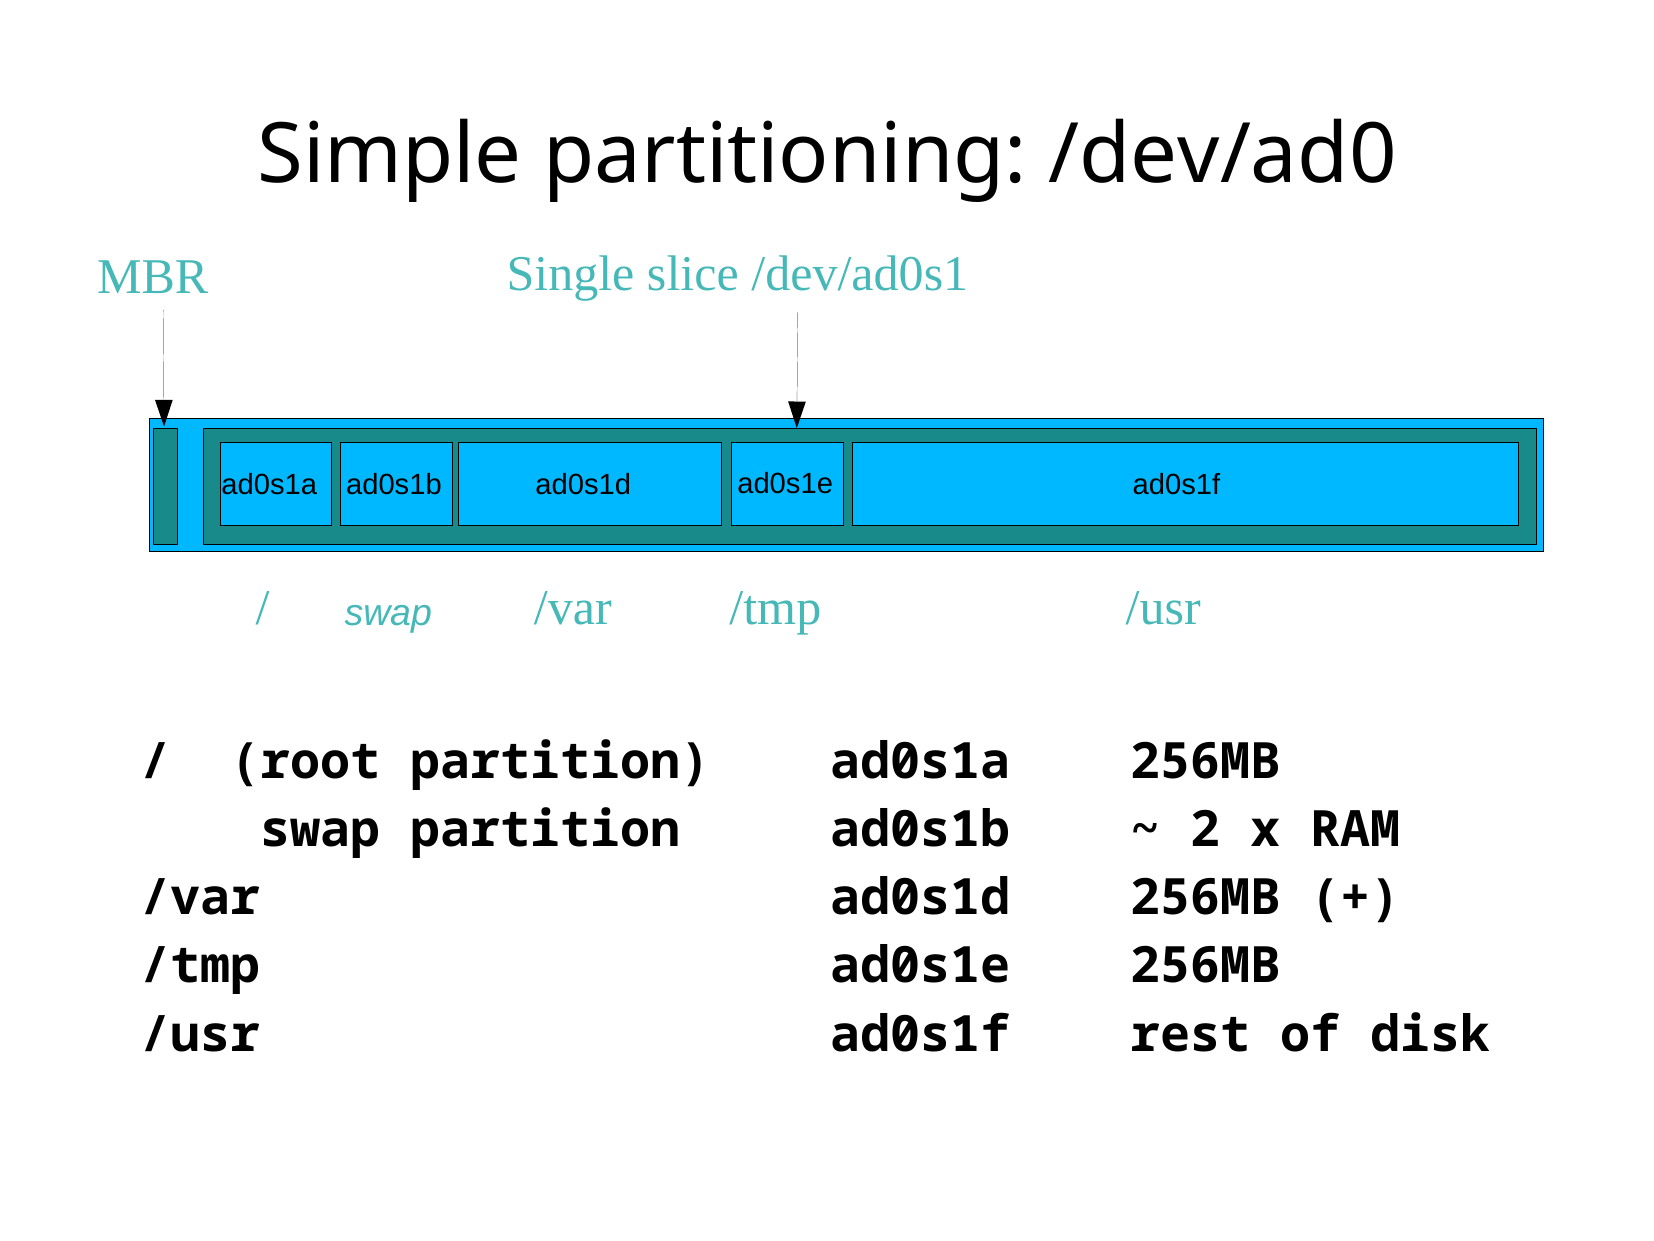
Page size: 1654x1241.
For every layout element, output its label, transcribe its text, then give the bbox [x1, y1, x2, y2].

text_box MBR [97, 248, 223, 318]
text_box Single slice /dev/ad0s1 [506, 245, 1089, 315]
text_box / [255, 579, 273, 650]
text_box / (root partition) ad0s1a 256MB swap partition ad0s1b ~ 2 x RAM /var ad0s1d 256MB (+) /tmp ad0s1e 256MB /usr ad0s1f rest of disk [140, 724, 1514, 1037]
text_box ad0s1a [221, 468, 329, 512]
text_box swap [344, 591, 440, 648]
title Simple partitioning: /dev/ad0 [121, 46, 1534, 254]
text_box ad0s1d [535, 468, 643, 512]
text_box /var [534, 579, 634, 650]
text_box ad0s1b [345, 468, 454, 512]
text_box /usr [1125, 579, 1225, 650]
text_box ad0s1e [737, 467, 845, 511]
text_box ad0s1f [1132, 468, 1233, 512]
text_box /tmp [729, 579, 846, 650]
text_box [149, 418, 1544, 552]
